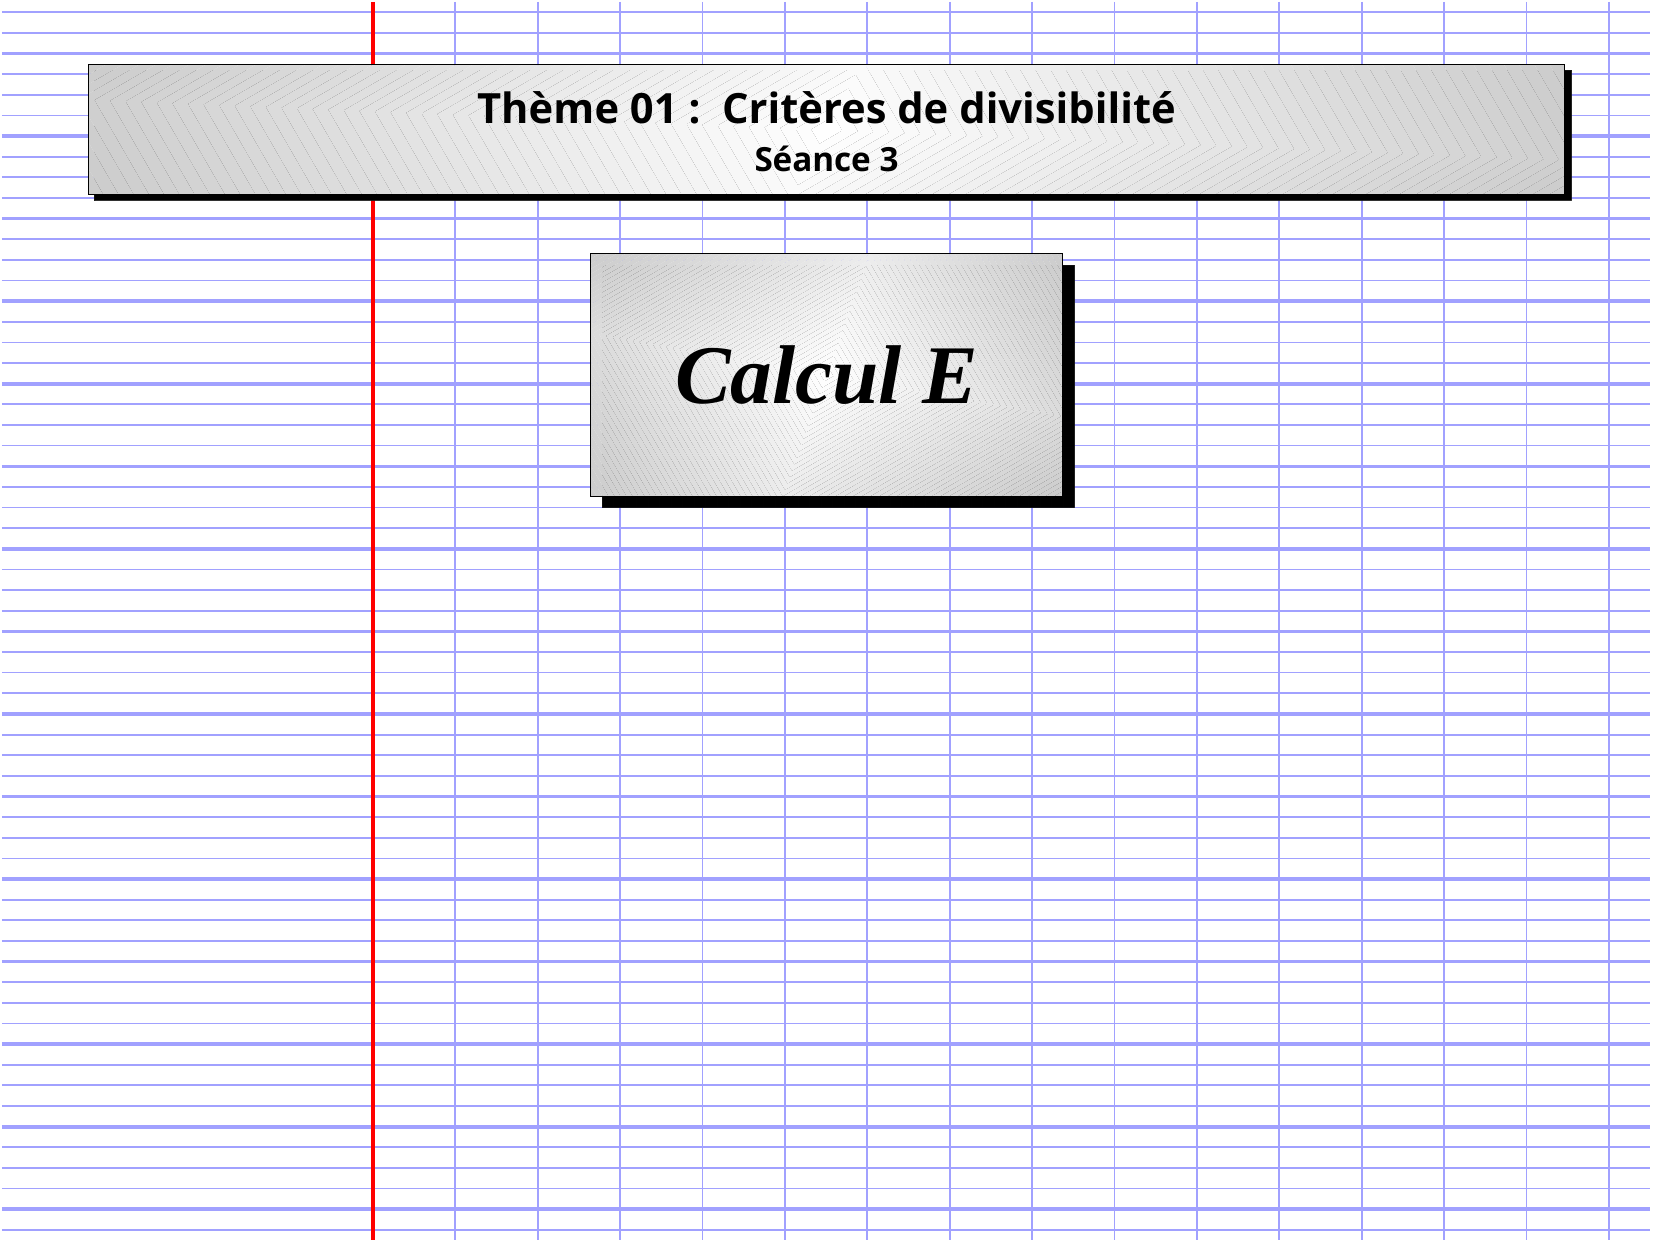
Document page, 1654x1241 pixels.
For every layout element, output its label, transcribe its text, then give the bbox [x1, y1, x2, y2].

text_box Calcul E [590, 253, 1063, 497]
text_box Thème 01 : Critères de divisibilité Séance 3 [88, 64, 1565, 195]
picture [0, 0, 1654, 1241]
